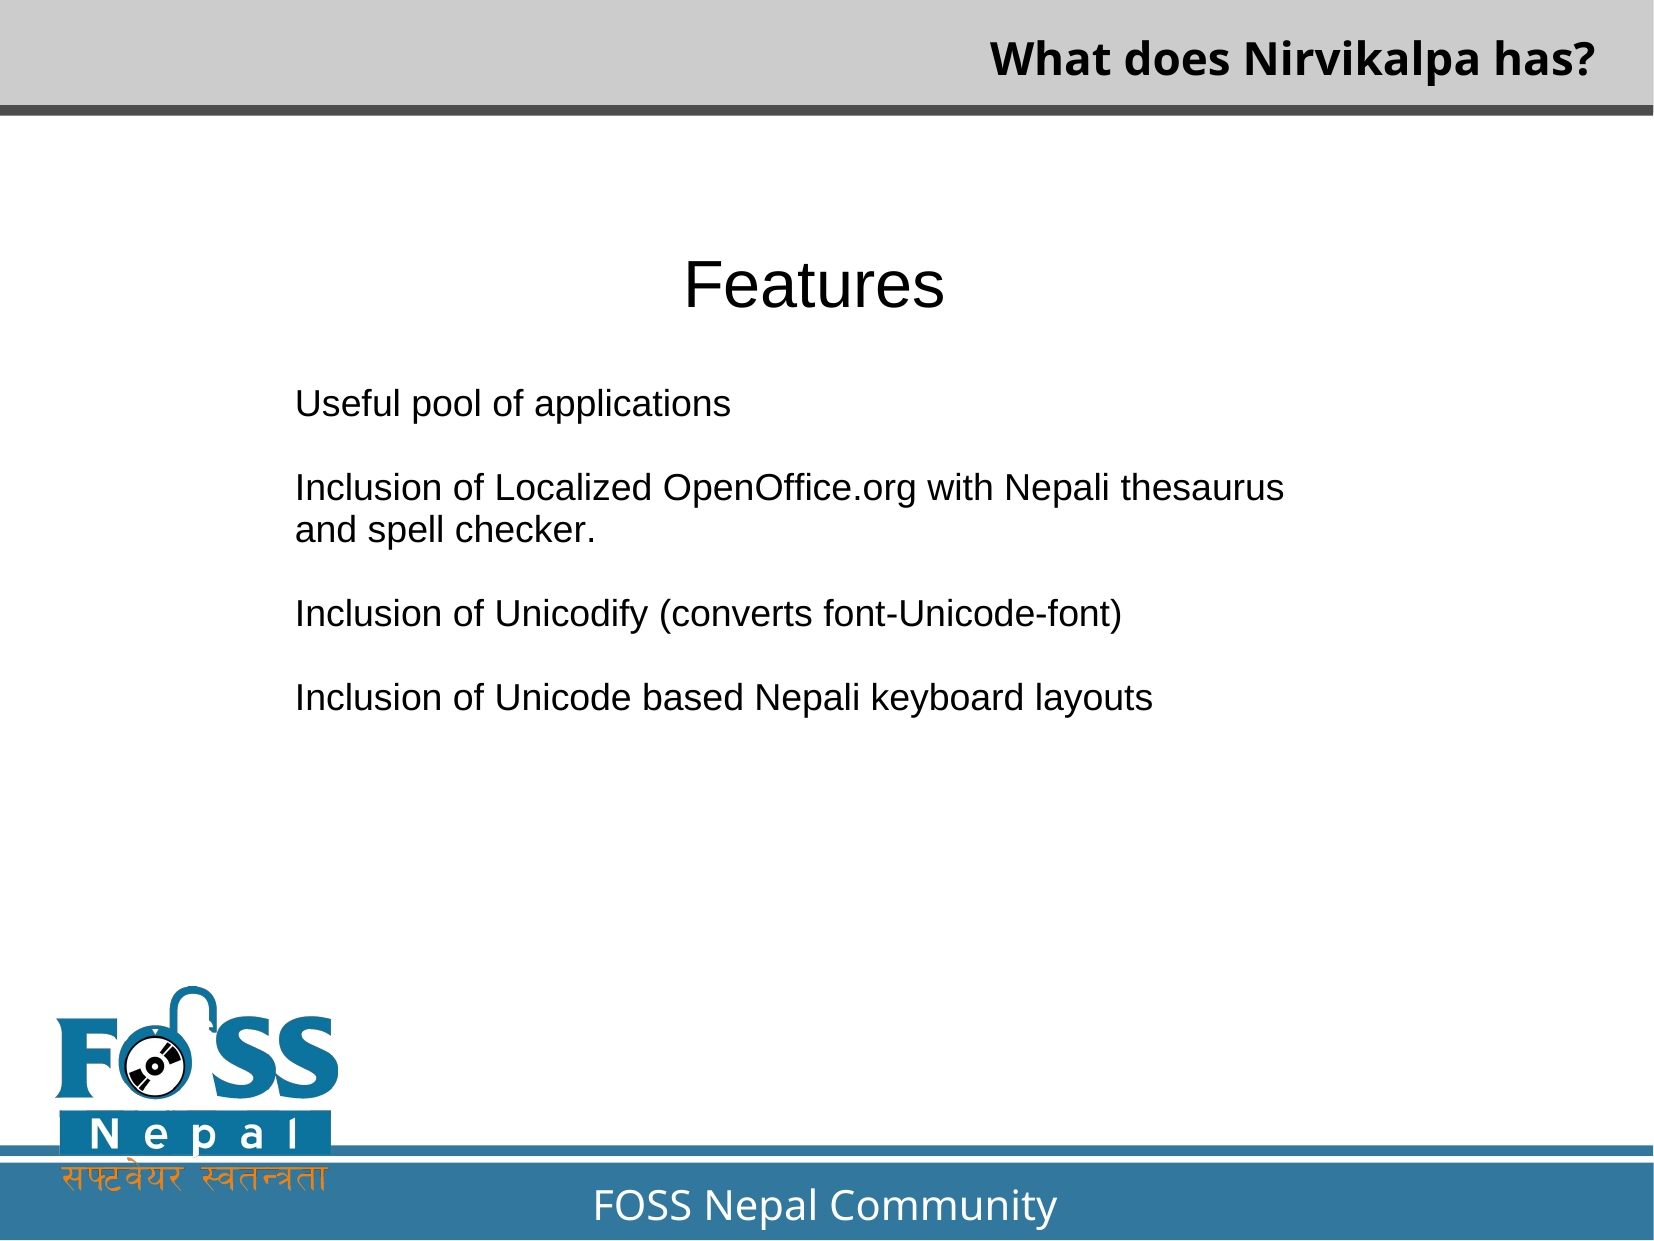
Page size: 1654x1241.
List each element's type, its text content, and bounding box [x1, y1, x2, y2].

text_box Features [668, 239, 962, 338]
text_box Useful pool of applications Inclusion of Localized OpenOffice.org with Nepali thesaurus and spell checker. Inclusion of Unicodify (converts font-Unicode-font) Inclusion of Unicode based Nepali keyboard layouts [280, 375, 1368, 762]
picture [55, 986, 338, 1191]
picture [197, 986, 338, 1085]
text_box What does Nirvikalpa has? [37, 19, 1611, 88]
